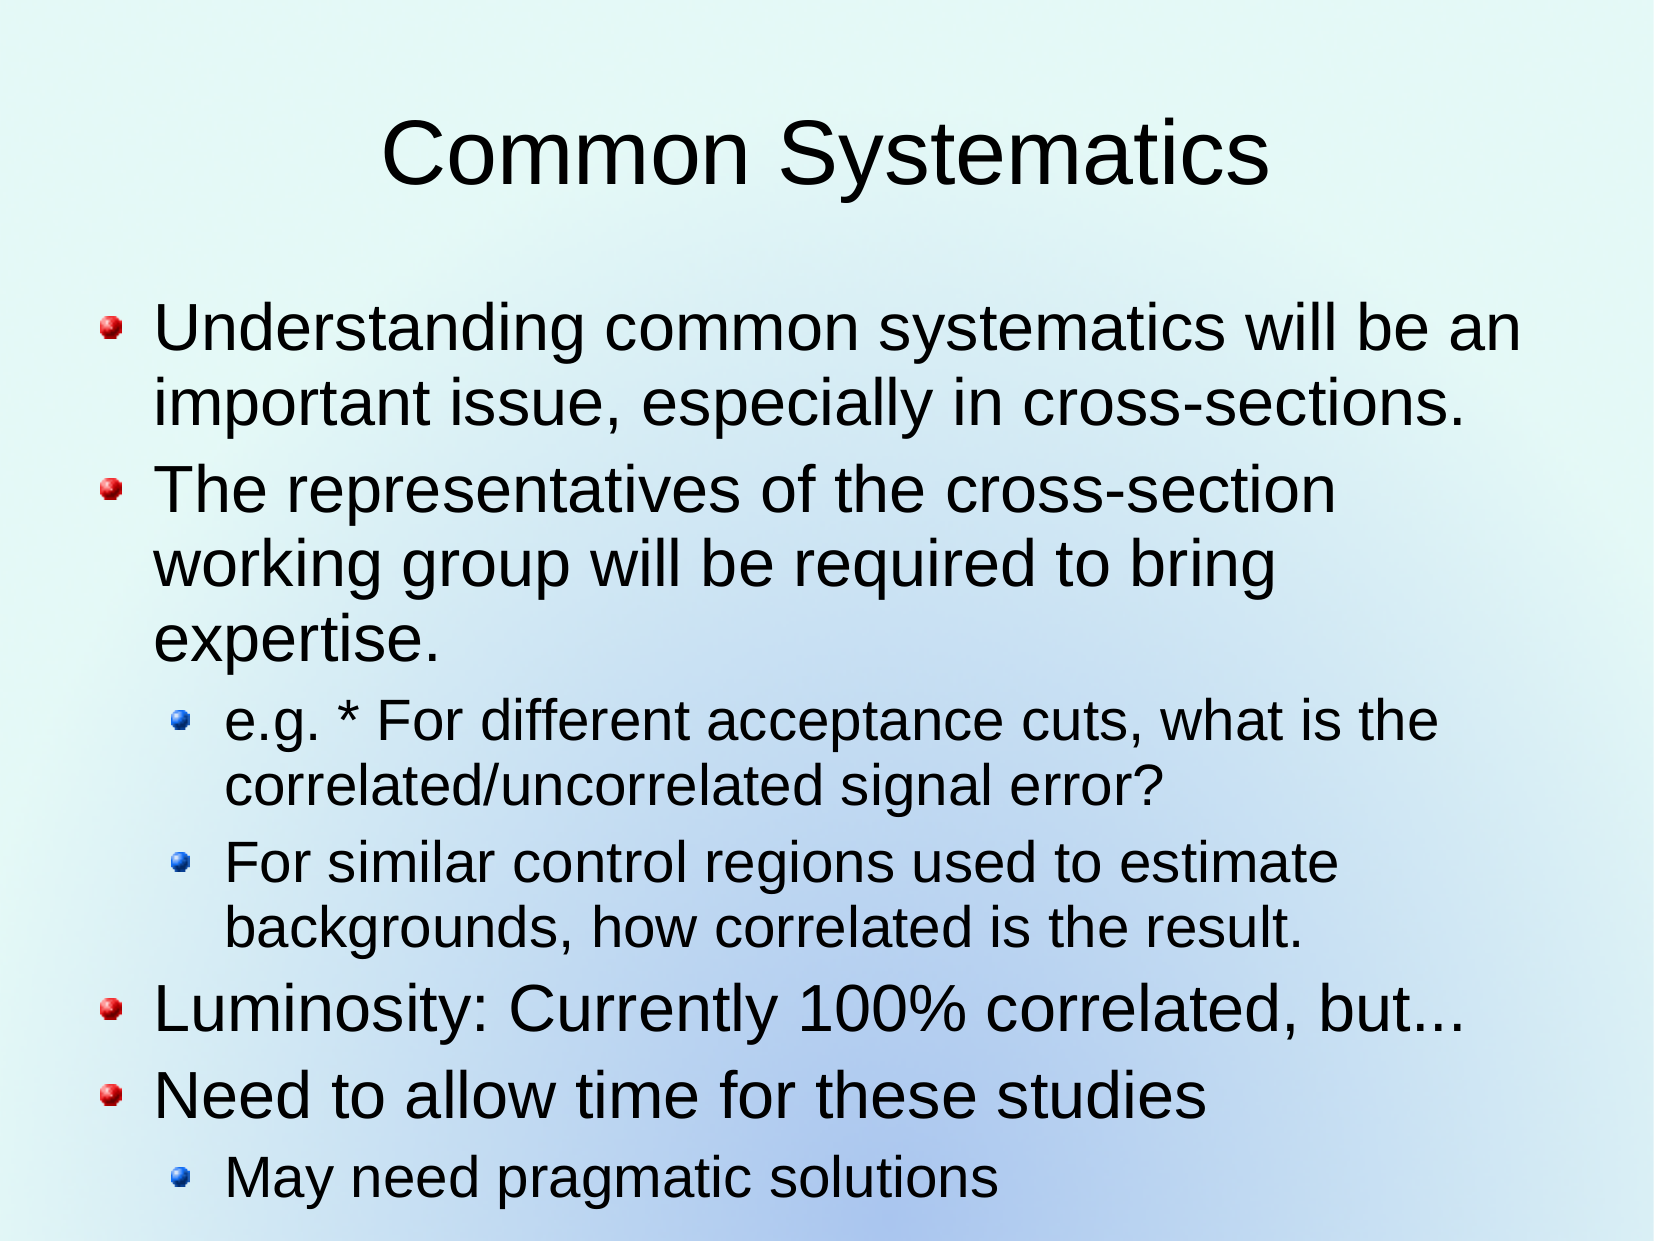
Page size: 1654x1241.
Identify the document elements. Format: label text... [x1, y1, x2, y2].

title Common Systematics [82, 49, 1571, 257]
list Understanding common systematics will be an important issue, especially in cross-sections. The representatives of the cross-section working group will be required to bring expertise. e.g. * For different acceptance cuts, what is the correlated/uncorrelated signal error? For similar control regions used to estimate backgrounds, how correlated is the result. Luminosity: Currently 100% correlated, but... Need to allow time for these studies May need pragmatic solutions [82, 290, 1571, 1210]
picture [0, 0, 1654, 1241]
